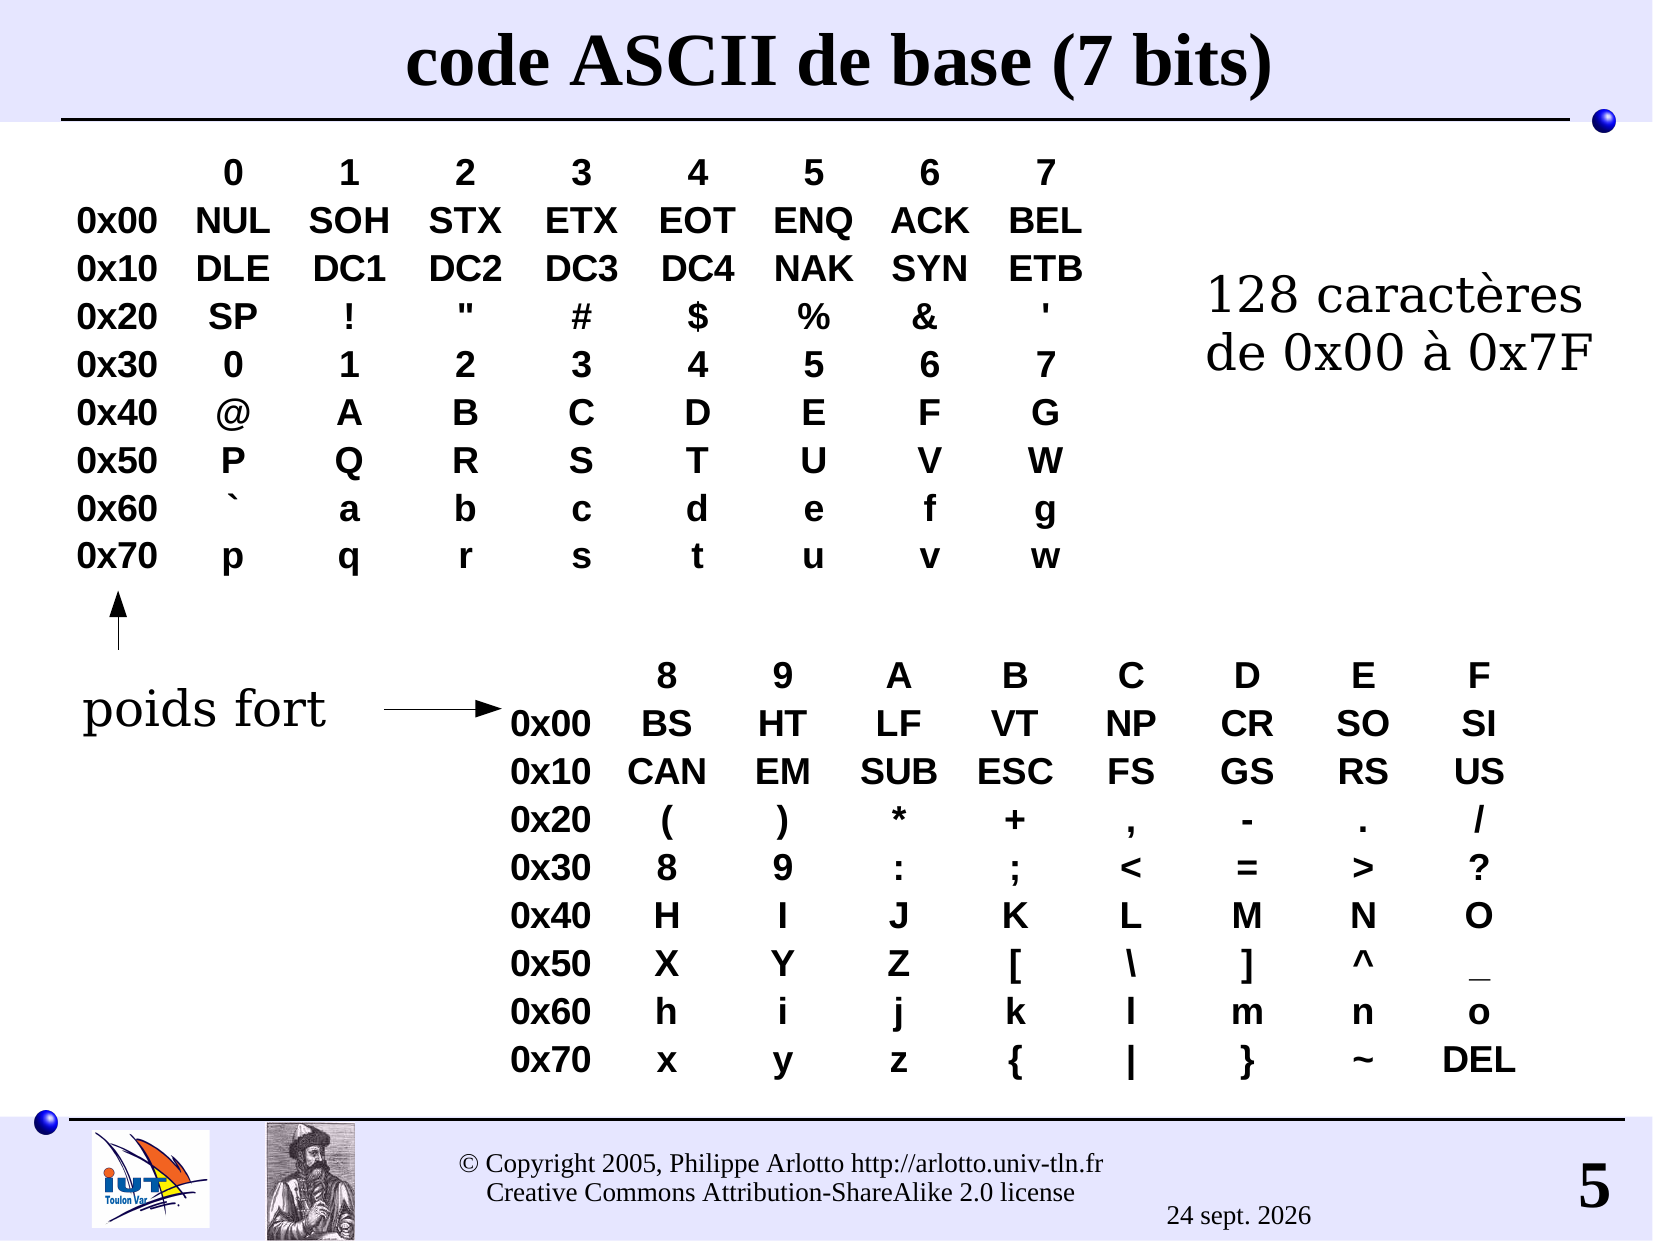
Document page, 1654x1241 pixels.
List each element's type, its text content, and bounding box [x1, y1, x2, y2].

picture [265, 1122, 355, 1241]
text_box poids fort [82, 679, 327, 739]
chart [492, 649, 1536, 1080]
title code ASCII de base (7 bits) [95, 11, 1585, 110]
chart [59, 147, 1103, 578]
text_box 128 caractères de 0x00 à 0x7F [1205, 265, 1595, 383]
